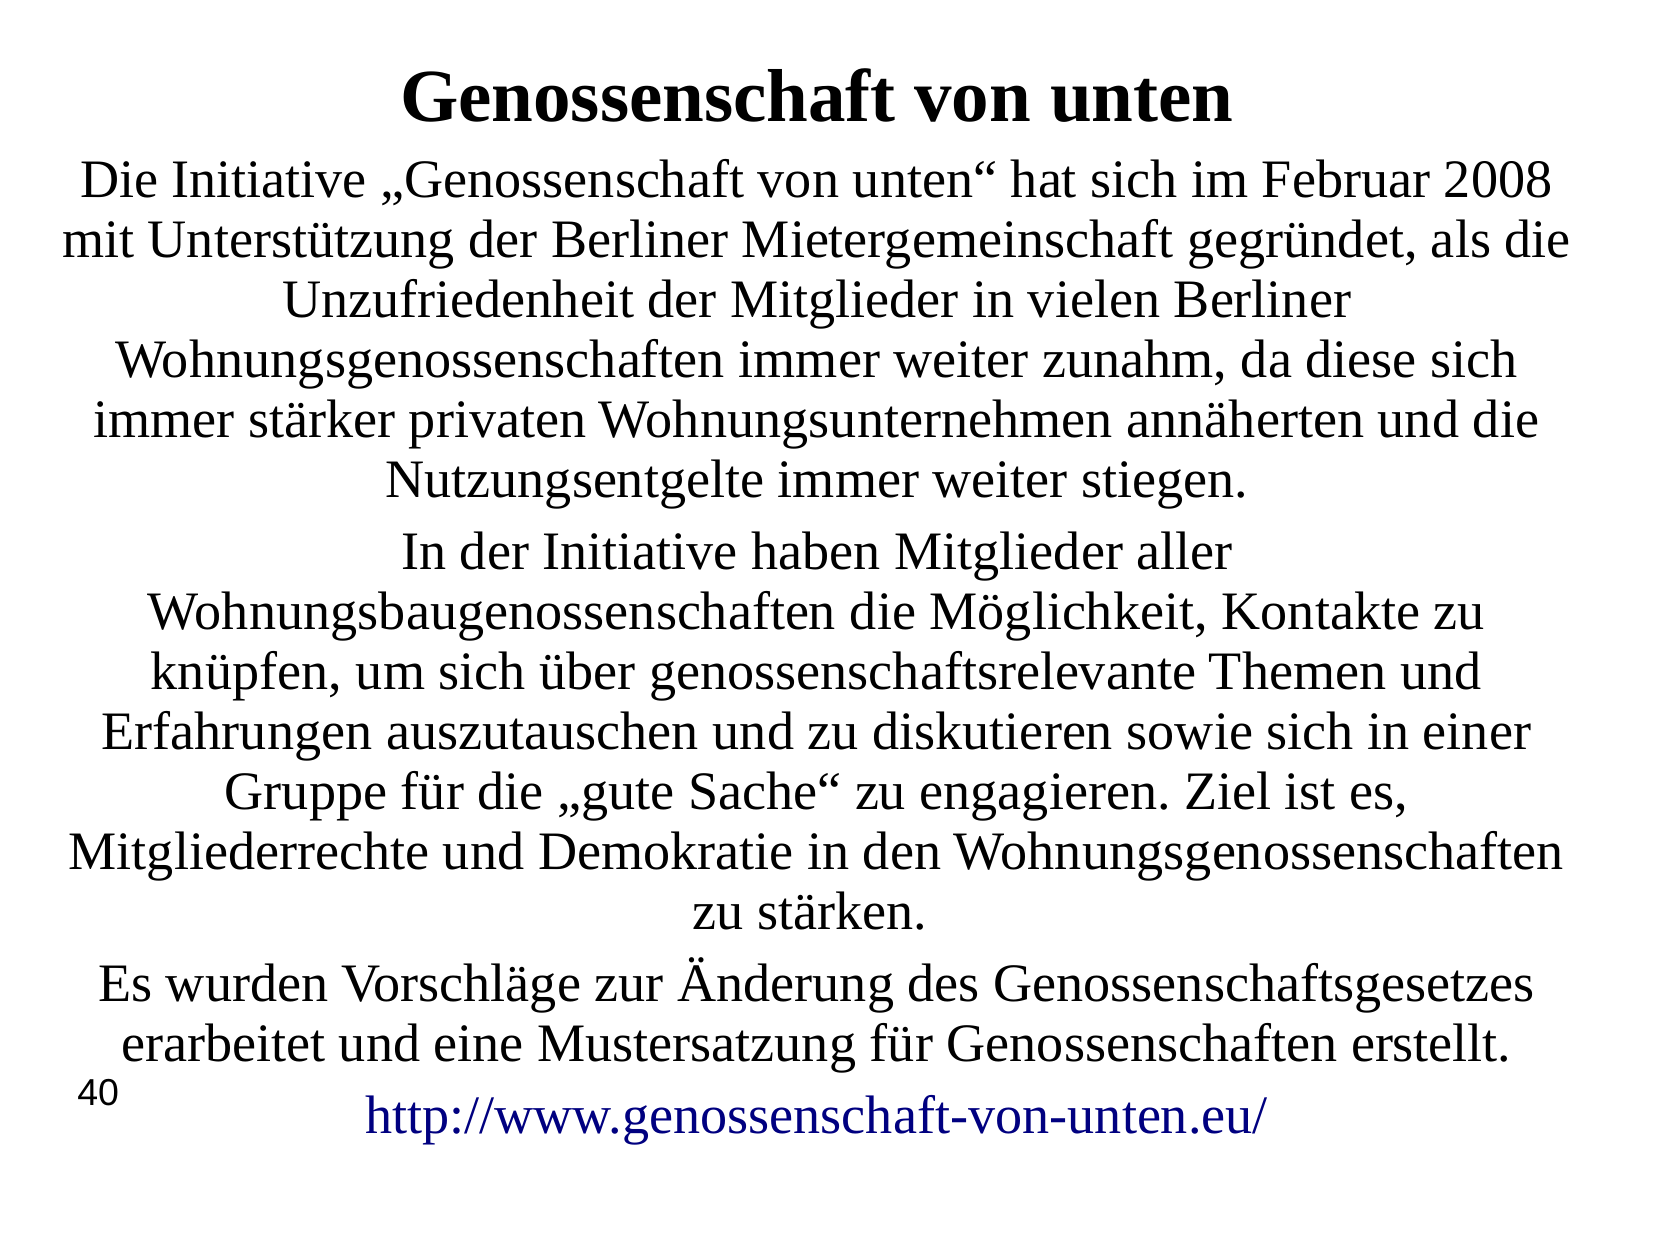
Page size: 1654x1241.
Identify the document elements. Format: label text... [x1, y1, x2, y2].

text_box Genossenschaft von unten Die Initiative „Genossenschaft von unten“ hat sich im Februar 2008 mit Unterstützung der Berliner Mietergemeinschaft gegründet, als die Unzufriedenheit der Mitglieder in vielen Berliner Wohnungsgenossenschaften immer weiter zunahm, da diese sich immer stärker privaten Wohnungsunternehmen annäherten und die Nutzungsentgelte immer weiter stiegen. In der Initiative haben Mitglieder aller Wohnungsbaugenossenschaften die Möglichkeit, Kontakte zu knüpfen, um sich über genossenschaftsrelevante Themen und Erfahrungen auszutauschen und zu diskutieren sowie sich in einer Gruppe für die „gute Sache“ zu engagieren. Ziel ist es, Mitgliederrechte und Demokratie in den Wohnungsgenossenschaften zu stärken. Es wurden Vorschläge zur Änderung des Genossenschaftsgesetzes erarbeitet und eine Mustersatzung für Genossenschaften erstellt. http://www.genossenschaft-von-unten.eu/ [47, 47, 1607, 1153]
text_box <Nummer> [62, 1063, 280, 1134]
